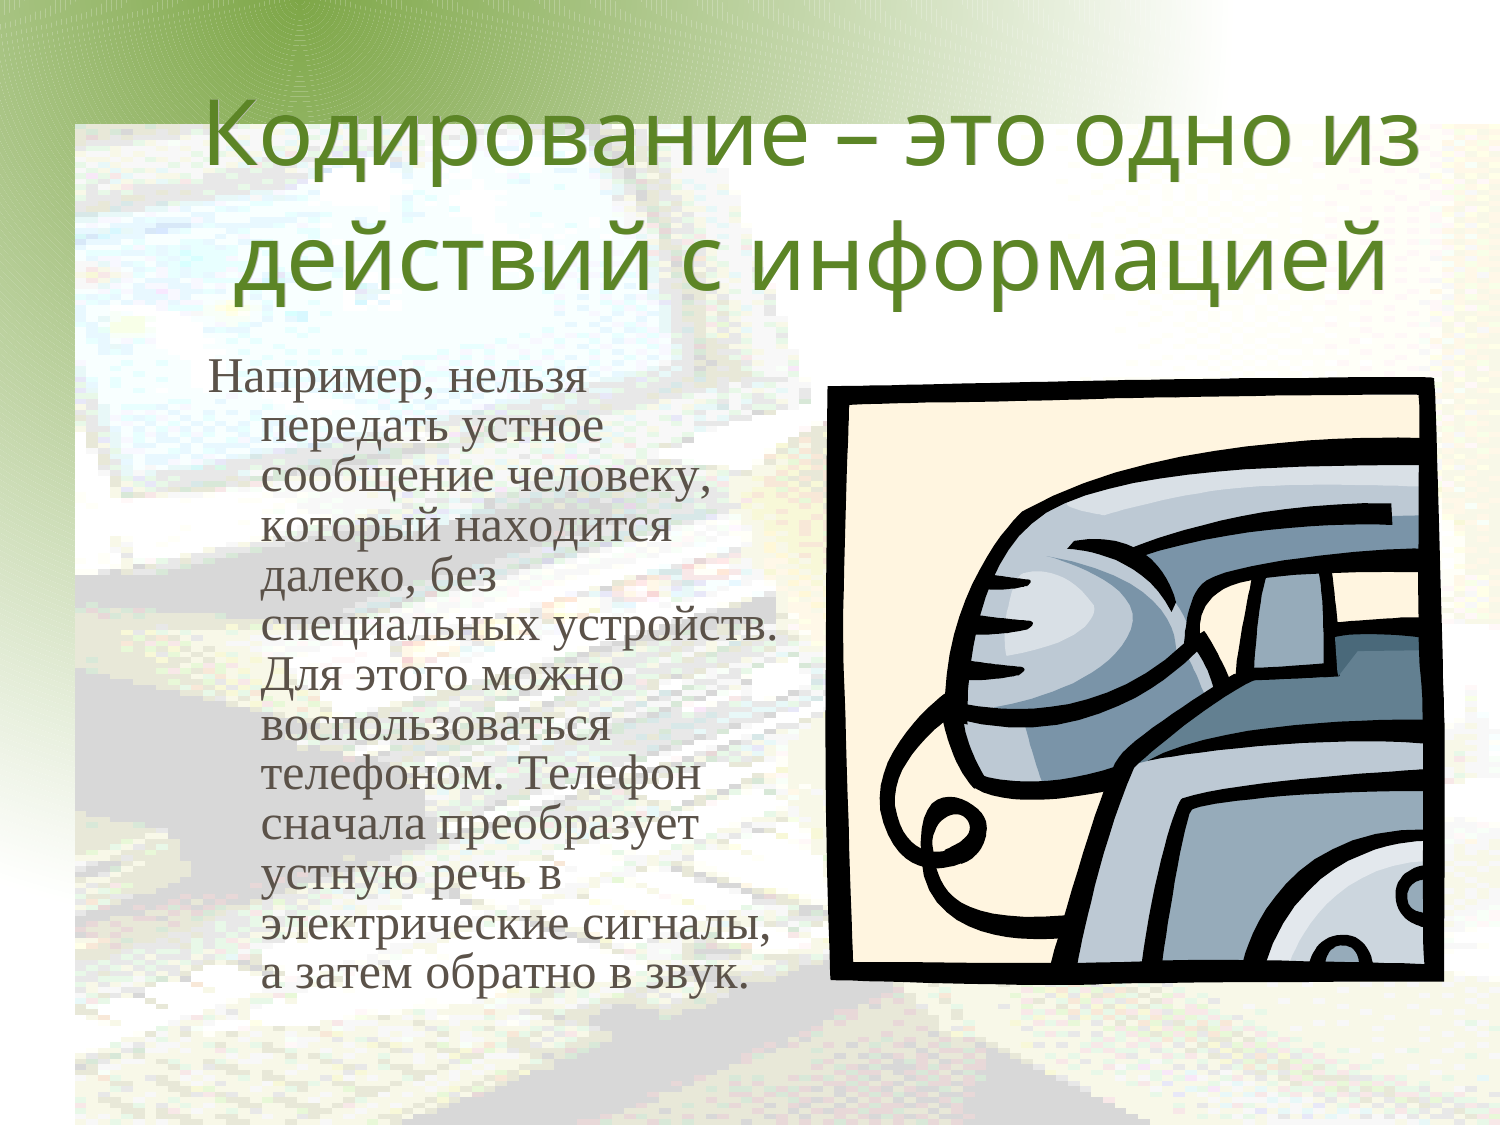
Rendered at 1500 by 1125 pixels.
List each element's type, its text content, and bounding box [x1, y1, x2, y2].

picture [75, 125, 1500, 1125]
list Например, нельзя передать устное сообщение человеку, который находится далеко, без специальных устройств. Для этого можно воспользоваться телефоном. Телефон сначала преобразует устную речь в электрические сигналы, а затем обратно в звук. [174, 344, 801, 1024]
title Кодирование – это одно из действий с информацией [174, 87, 1450, 325]
